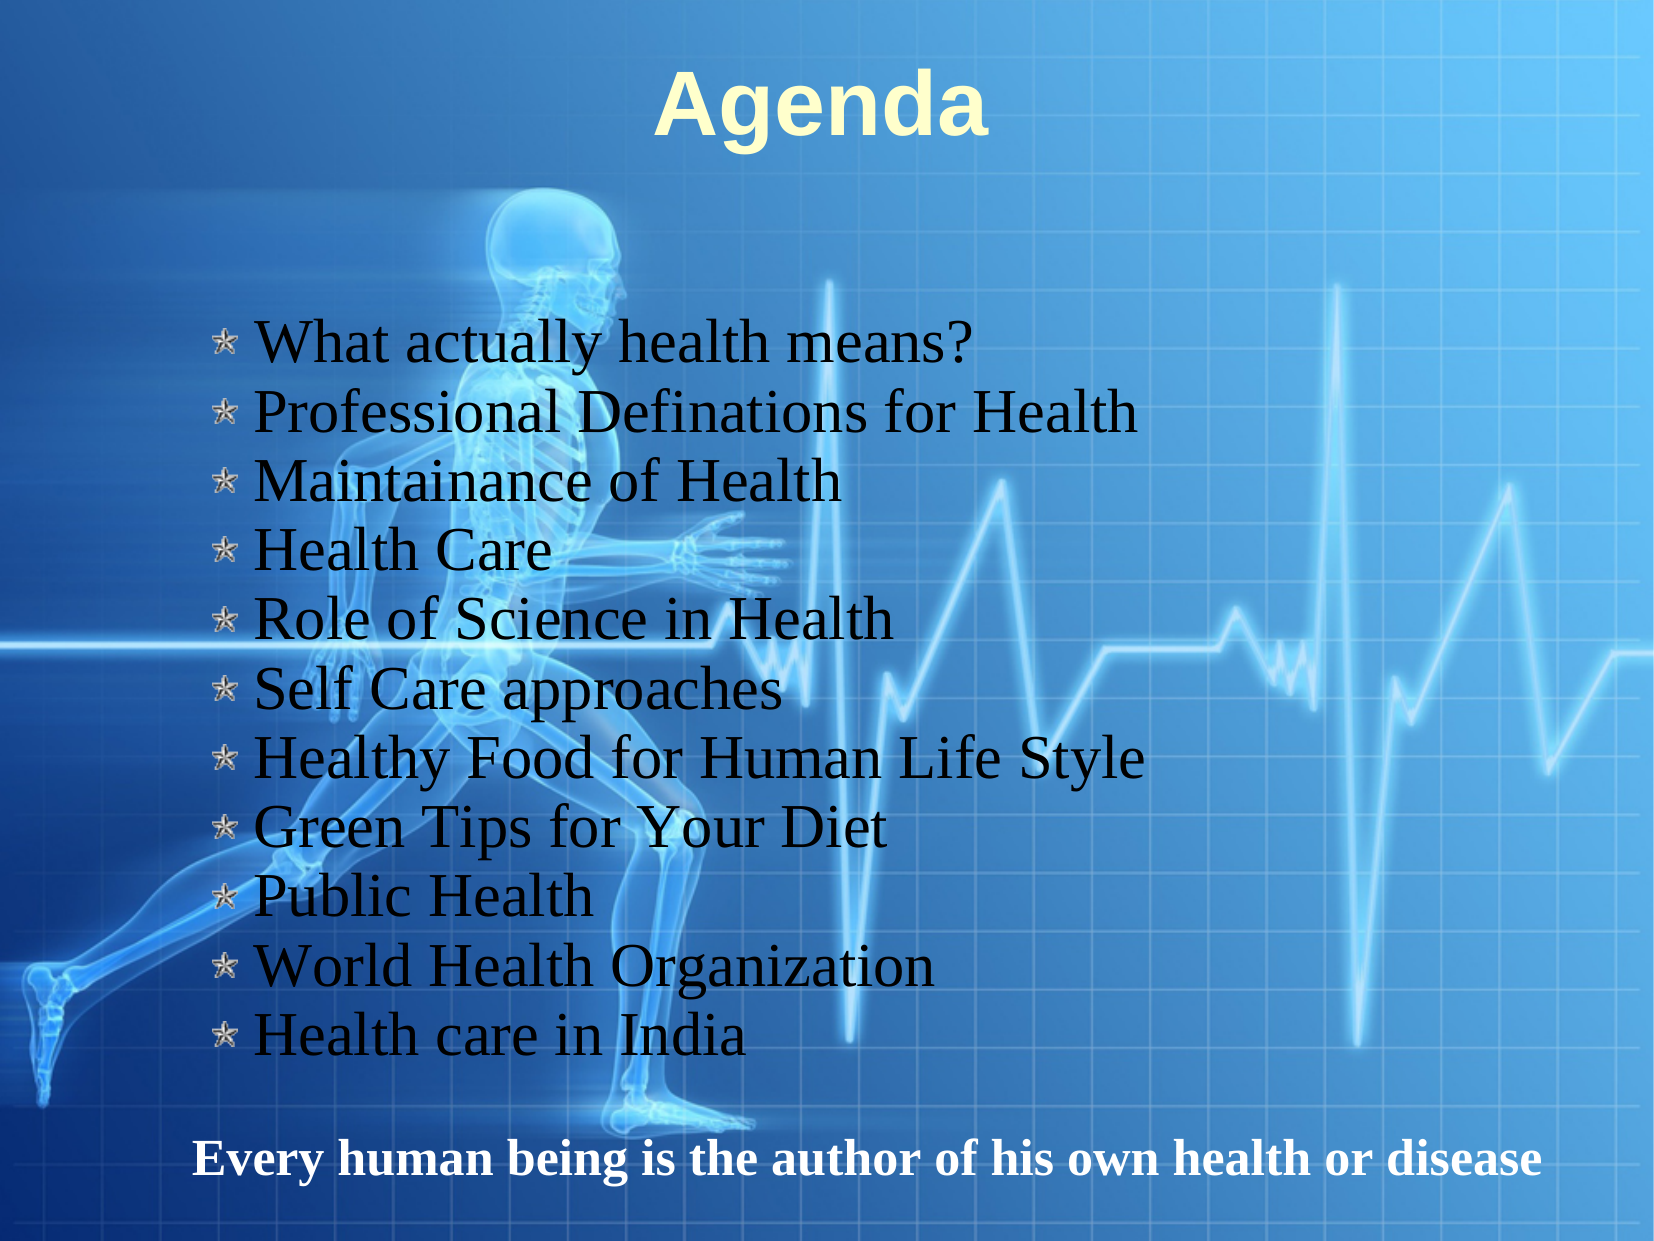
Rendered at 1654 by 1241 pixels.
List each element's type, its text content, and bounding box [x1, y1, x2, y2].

picture [0, 0, 1654, 1241]
title Agenda [76, 0, 1565, 208]
subtitle What actually health means? Professional Definations for Health Maintainance of Health Health Care Role of Science in Health Self Care approaches Healthy Food for Human Life Style Green Tips for Your Diet Public Health World Health Organization Health care in India [212, 278, 1205, 1097]
text_box Every human being is the author of his own health or disease [177, 1122, 1565, 1195]
